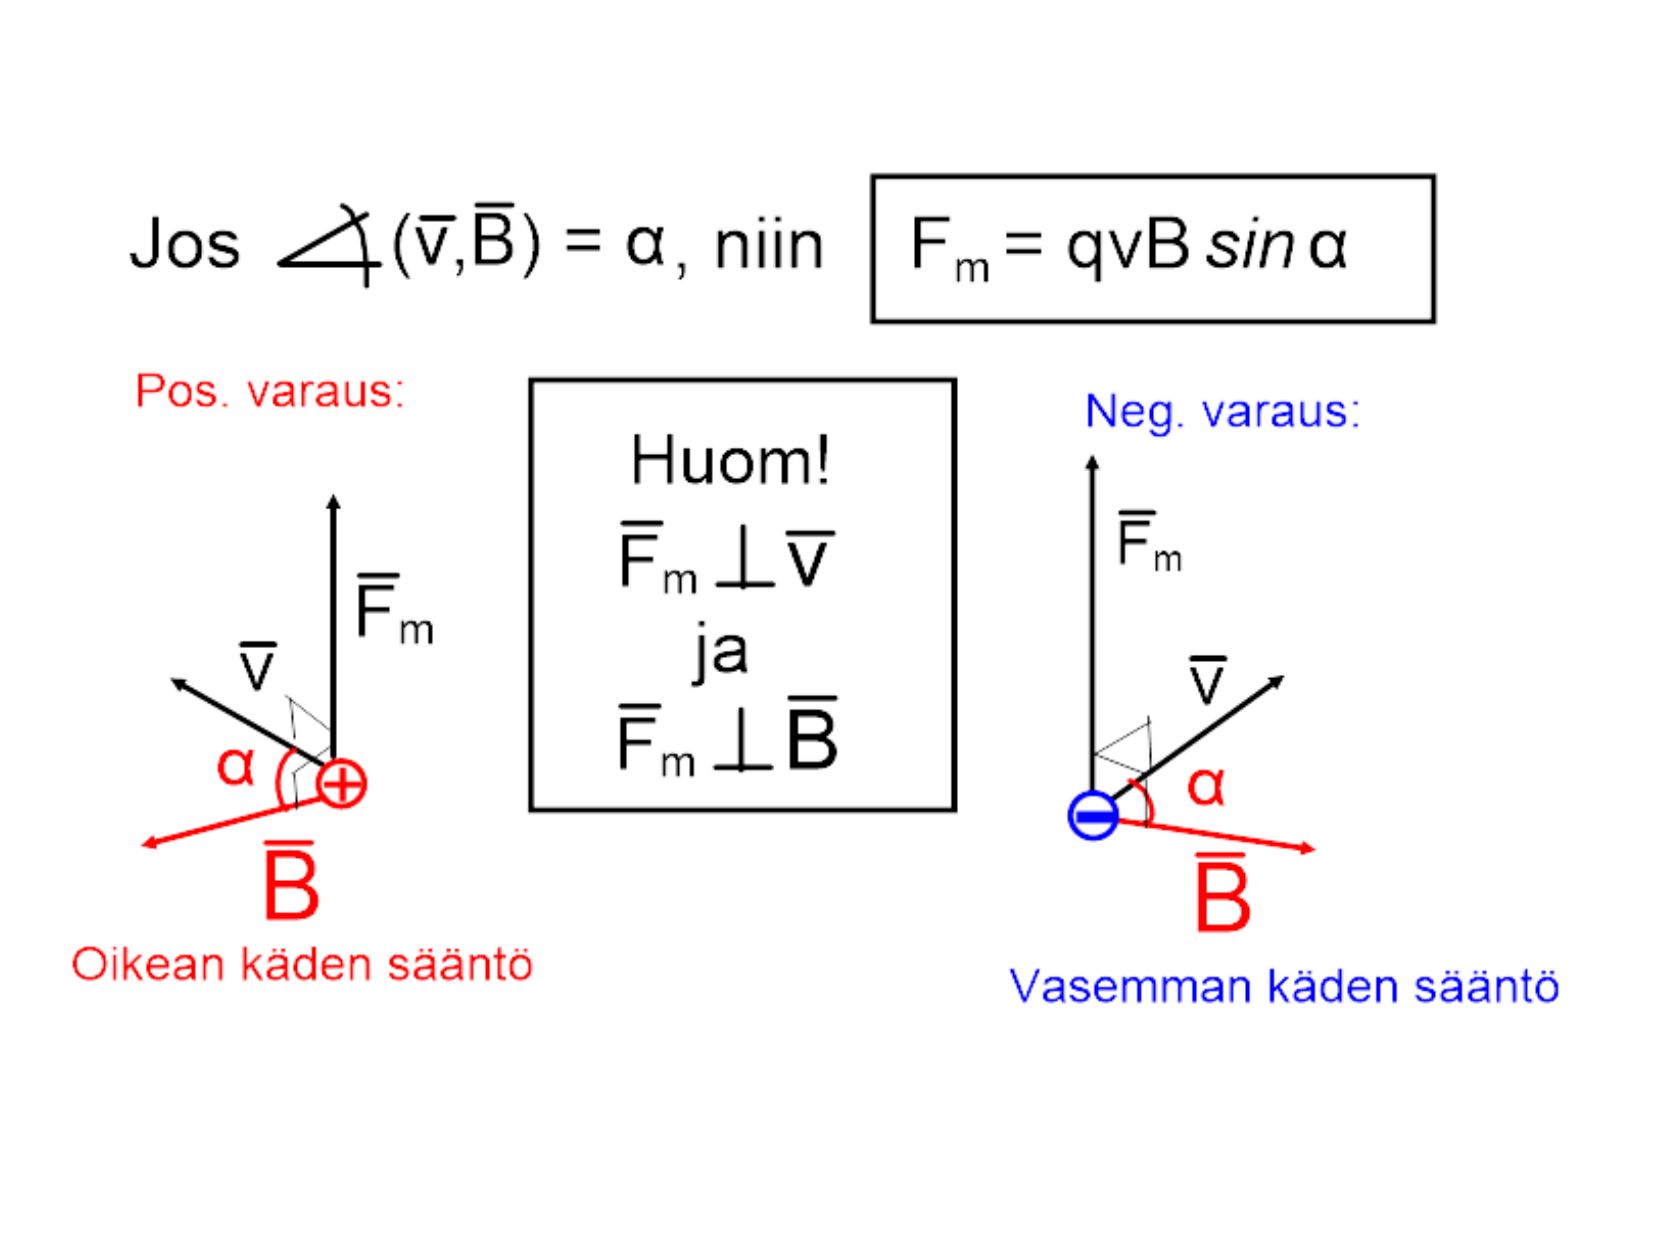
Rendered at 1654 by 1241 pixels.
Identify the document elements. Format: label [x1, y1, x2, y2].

picture [41, 118, 1595, 1040]
